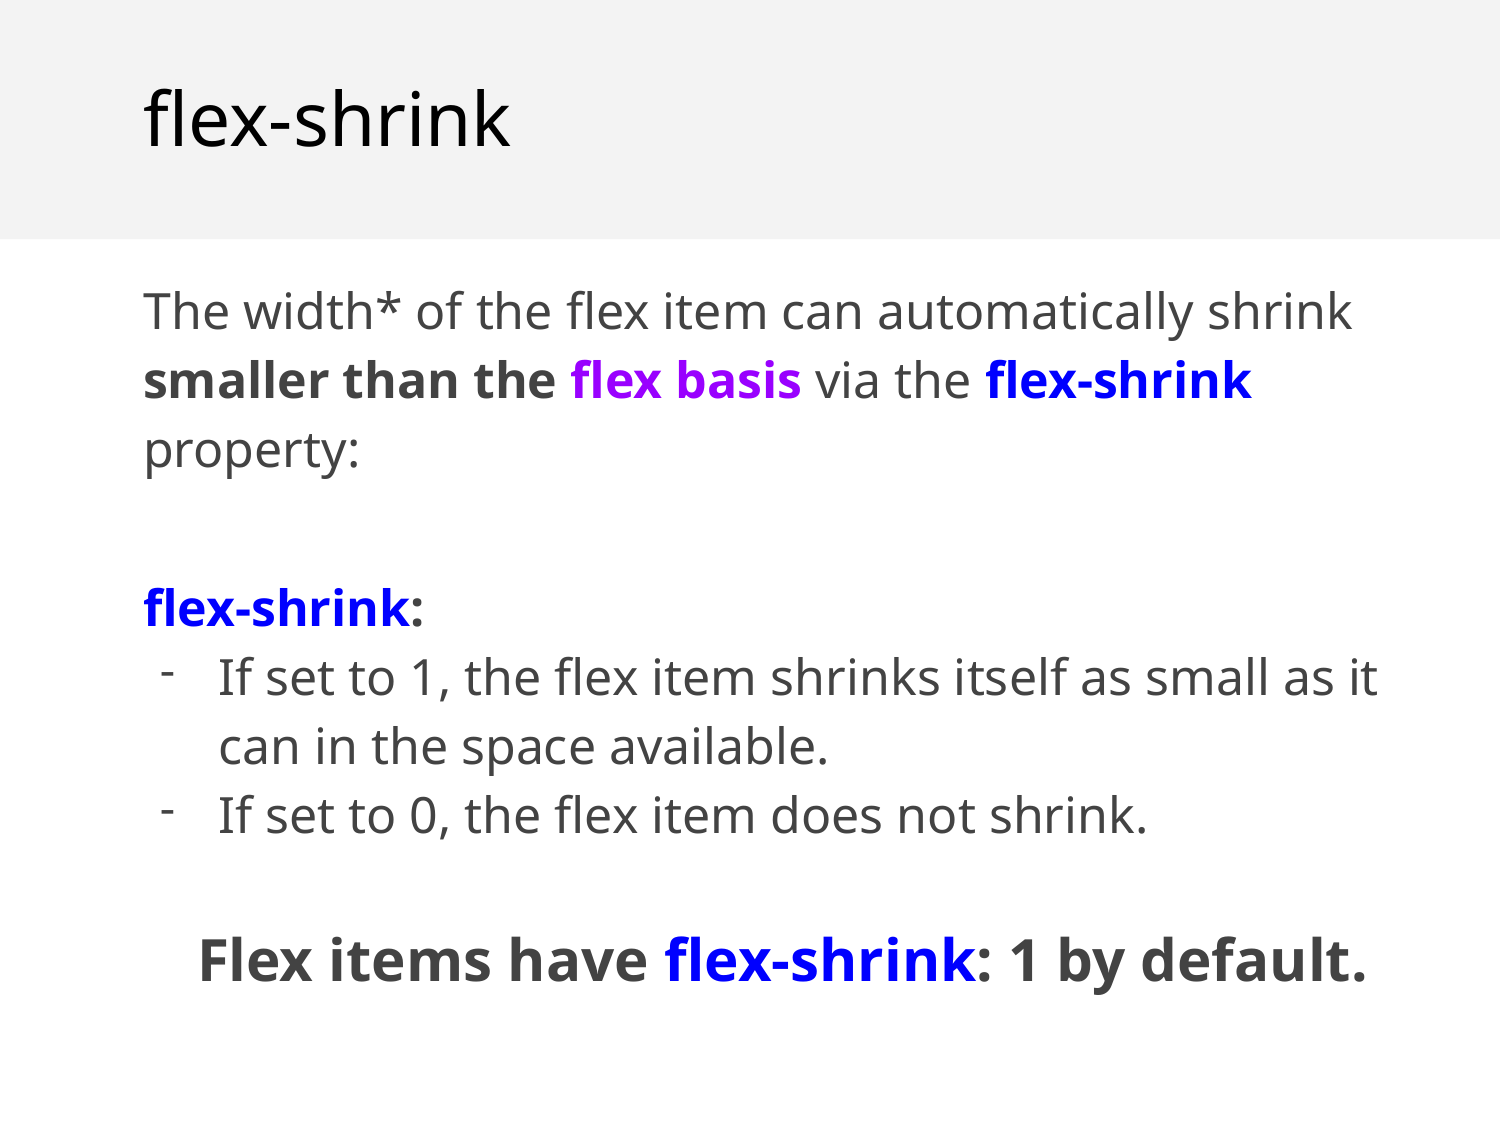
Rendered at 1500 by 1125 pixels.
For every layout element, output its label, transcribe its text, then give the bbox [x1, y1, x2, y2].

list The width* of the flex item can automatically shrink smaller than the flex basis via the flex-shrink property: flex-shrink: If set to 1, the flex item shrinks itself as small as it can in the space available. If set to 0, the flex item does not shrink. Flex items have flex-shrink: 1 by default. [128, 255, 1437, 883]
title flex-shrink [128, 56, 1372, 183]
